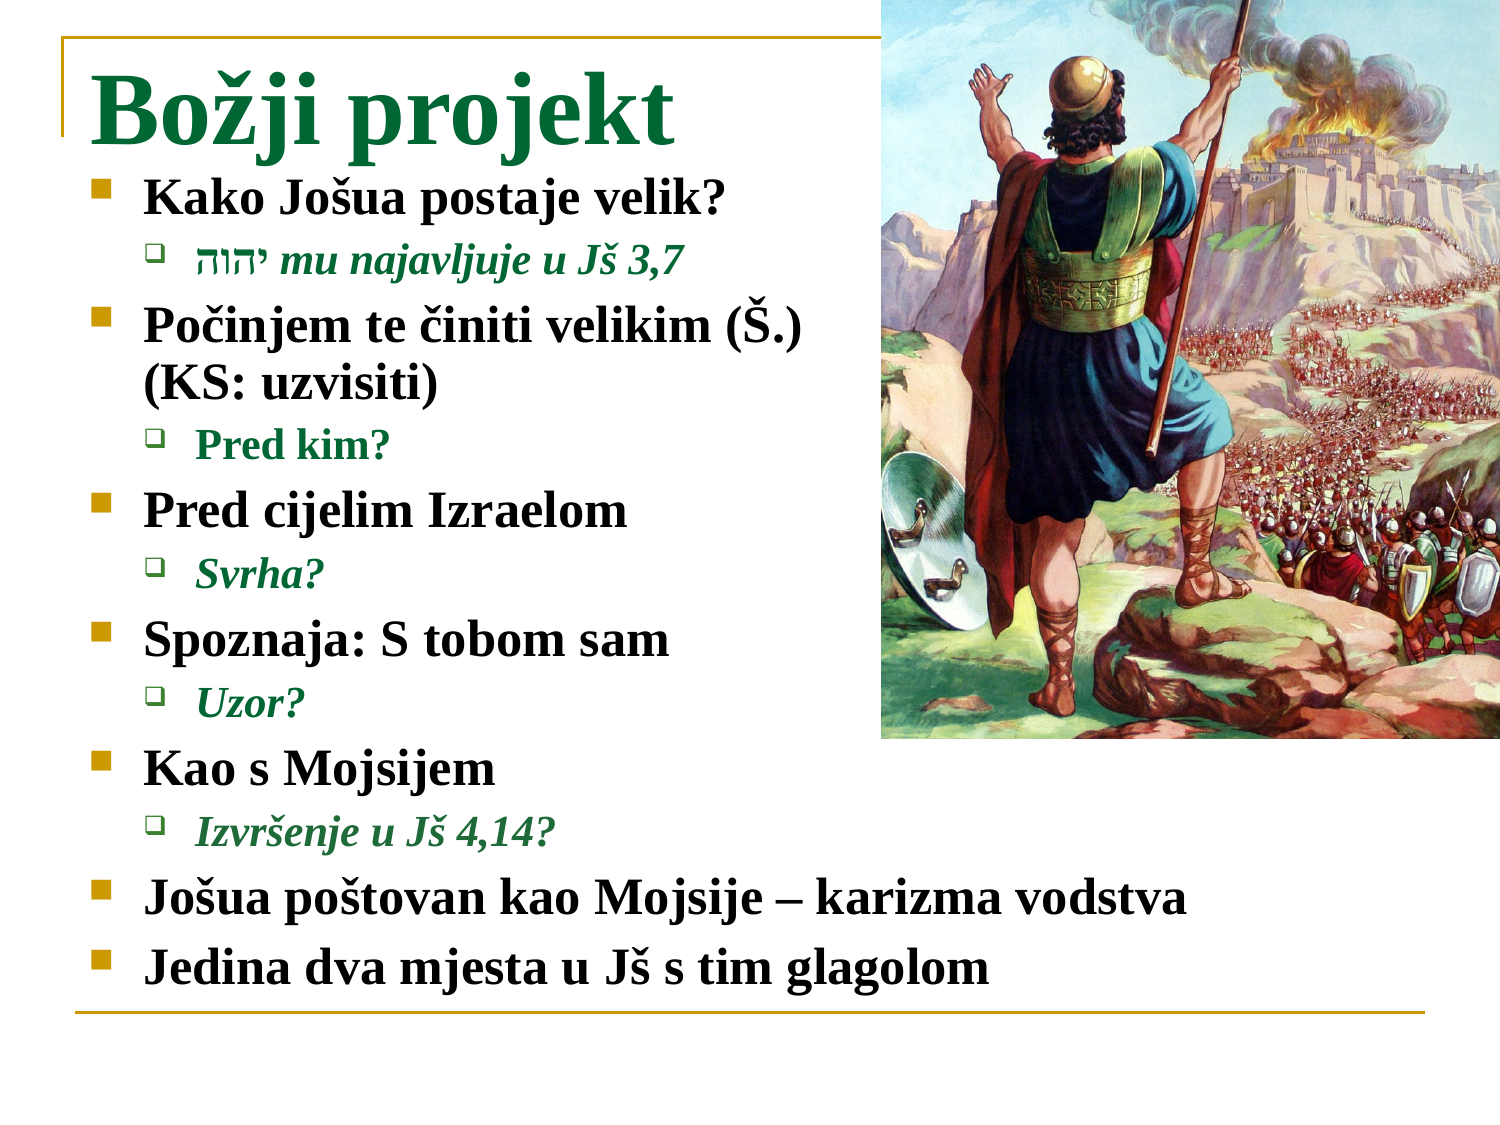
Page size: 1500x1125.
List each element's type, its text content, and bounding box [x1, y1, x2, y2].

list Kako Jošua postaje velik? יהוה mu najavljuje u Jš 3,7 Počinjem te činiti velikim (Š.) (KS: uzvisiti) Pred kim? Pred cijelim Izraelom Svrha? Spoznaja: S tobom sam Uzor? Kao s Mojsijem Izvršenje u Jš 4,14? Jošua poštovan kao Mojsije – karizma vodstva Jedina dva mjesta u Jš s tim glagolom [73, 154, 1418, 1004]
picture [881, 0, 1500, 739]
title Božji projekt [75, 7, 881, 154]
